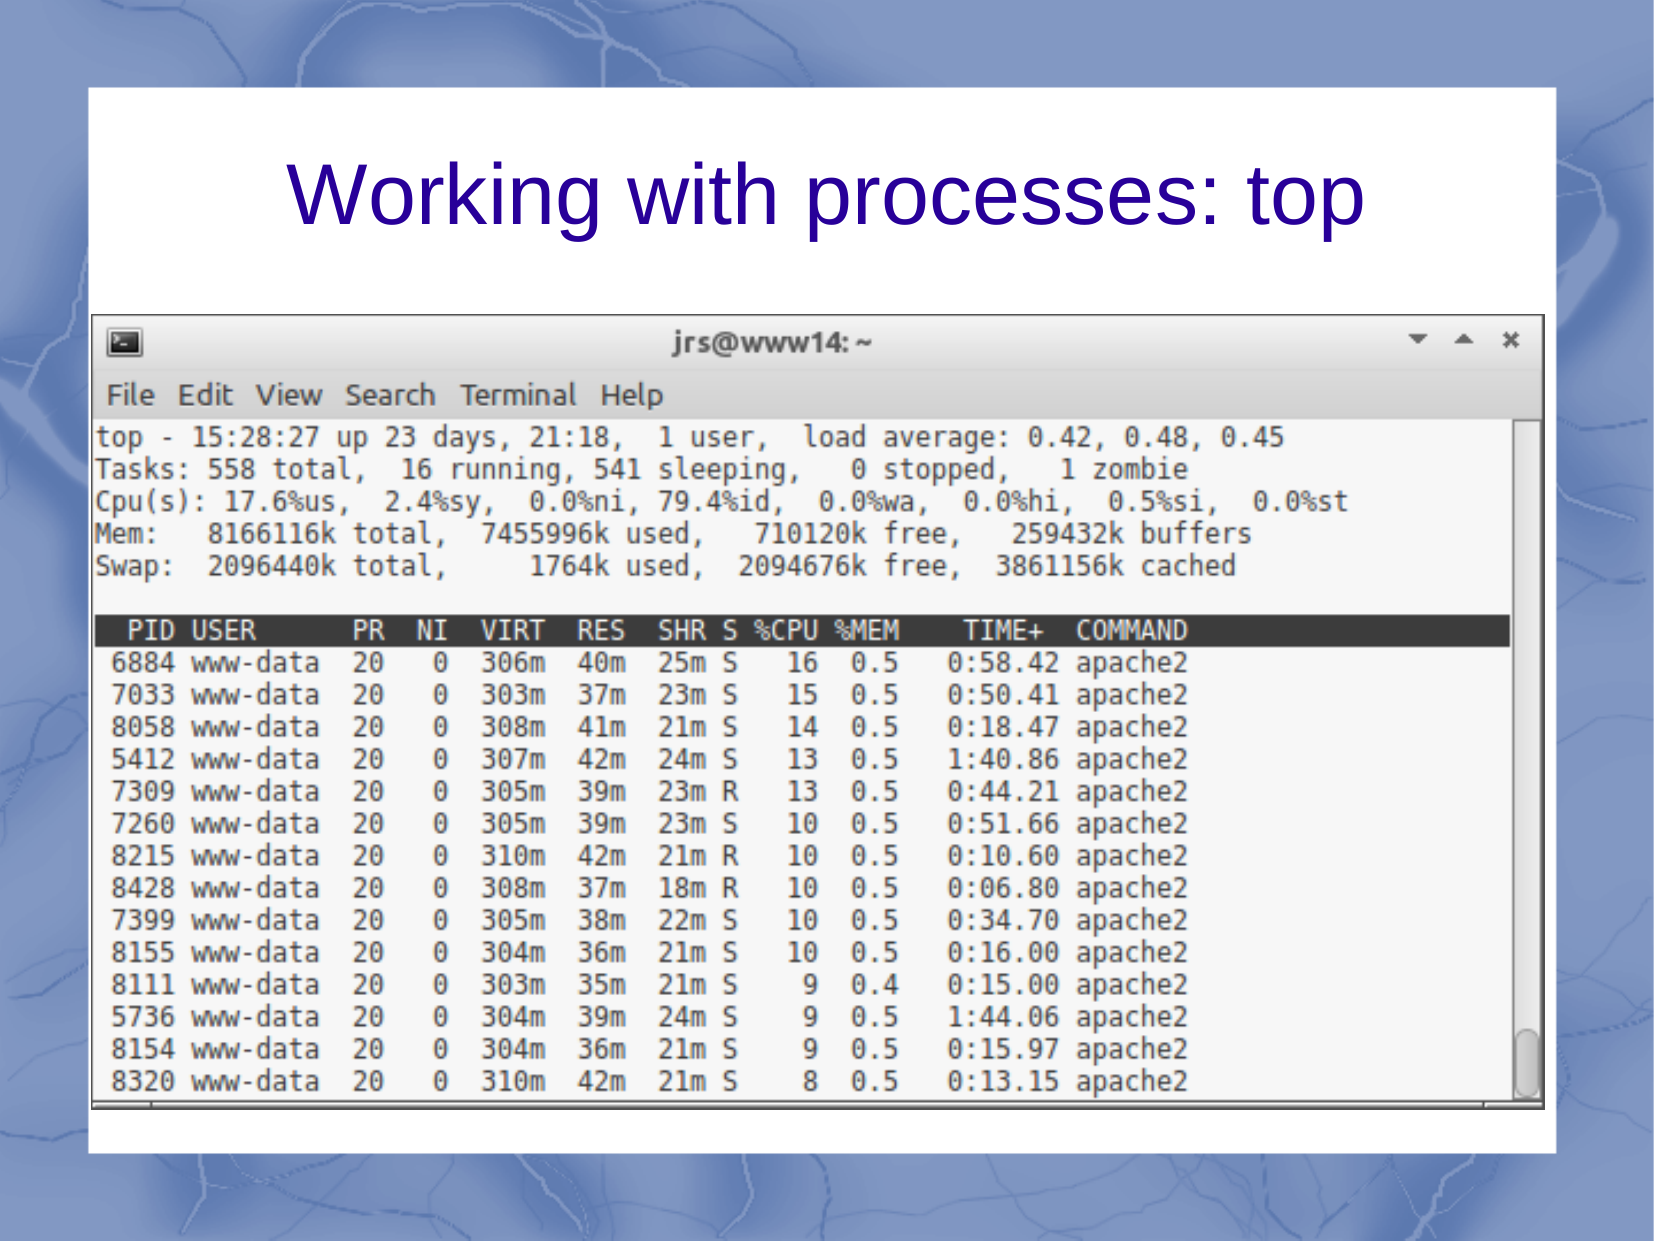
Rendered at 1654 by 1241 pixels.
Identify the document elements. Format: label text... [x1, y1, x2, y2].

title Working with processes: top [118, 90, 1536, 298]
picture [0, 0, 1654, 1241]
